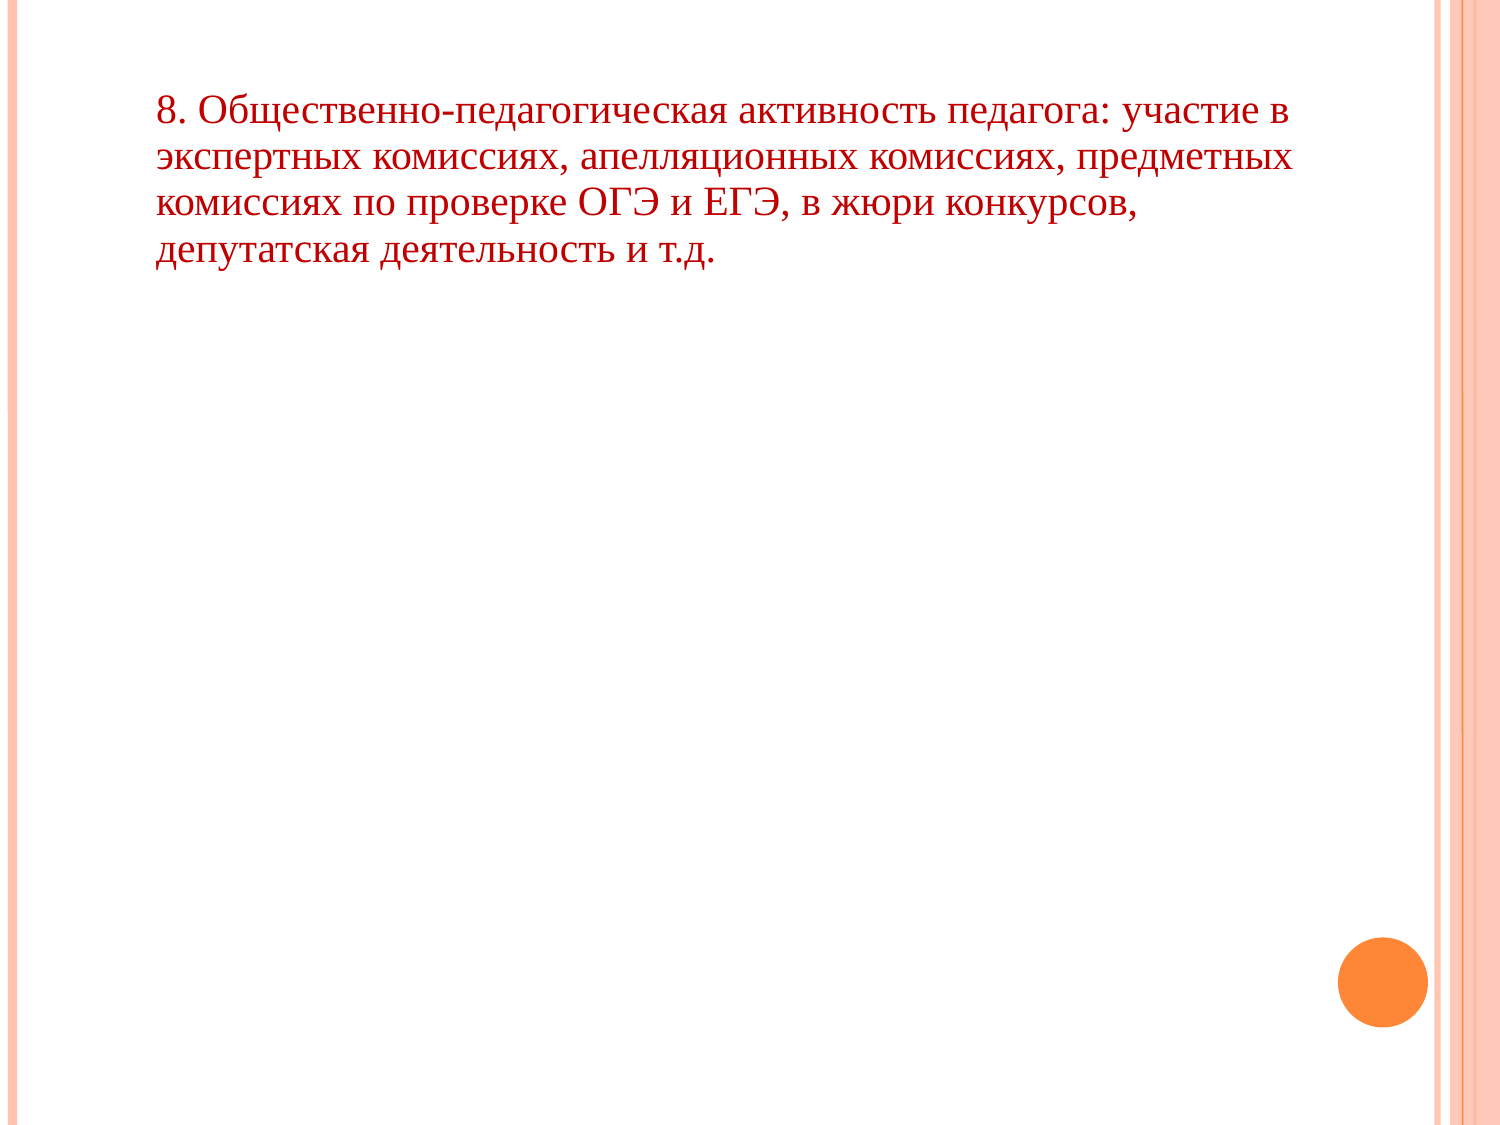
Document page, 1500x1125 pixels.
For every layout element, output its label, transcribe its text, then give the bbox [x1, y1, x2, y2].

text_box 8. Общественно-педагогическая активность педагога: участие в экспертных комиссиях, апелляционных комиссиях, предметных комиссиях по проверке ОГЭ и ЕГЭ, в жюри конкурсов, депутатская деятельность и т.д. [141, 79, 1352, 279]
